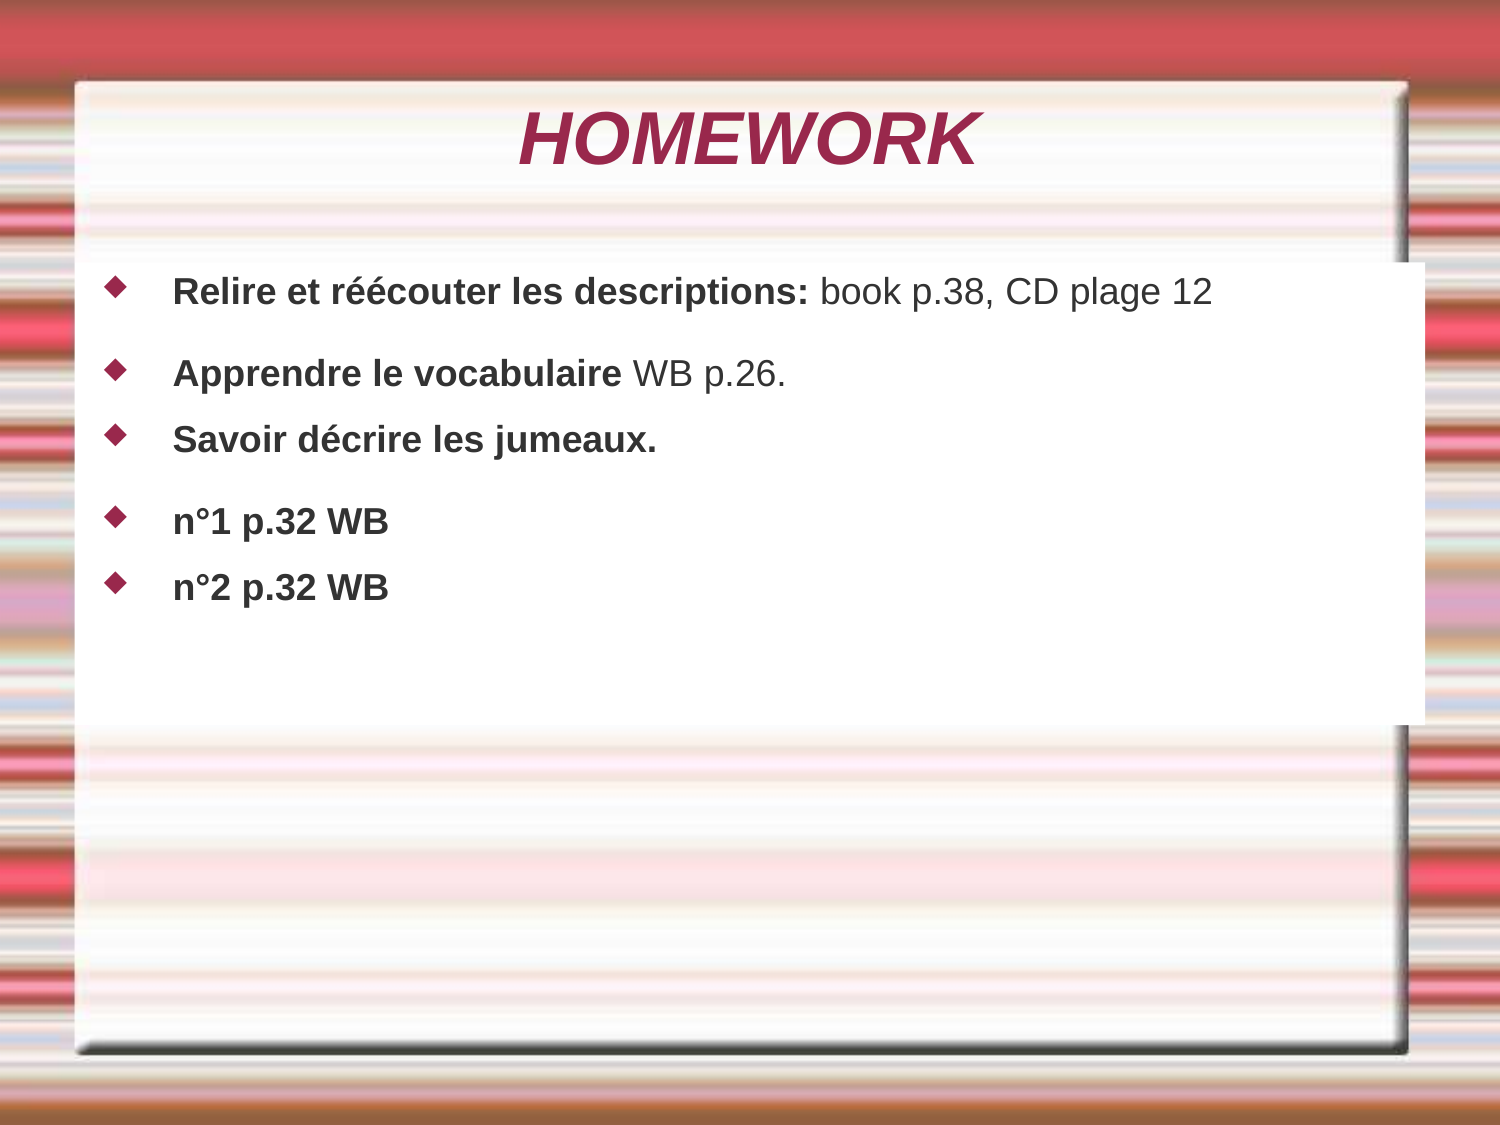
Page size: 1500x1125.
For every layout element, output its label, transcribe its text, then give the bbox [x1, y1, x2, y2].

picture [0, 0, 1500, 1125]
title HOMEWORK [75, 45, 1426, 233]
list Relire et réécouter les descriptions: book p.38, CD plage 12 Apprendre le vocabulaire WB p.26. Savoir décrire les jumeaux. n°1 p.32 WB n°2 p.32 WB [75, 262, 1426, 726]
